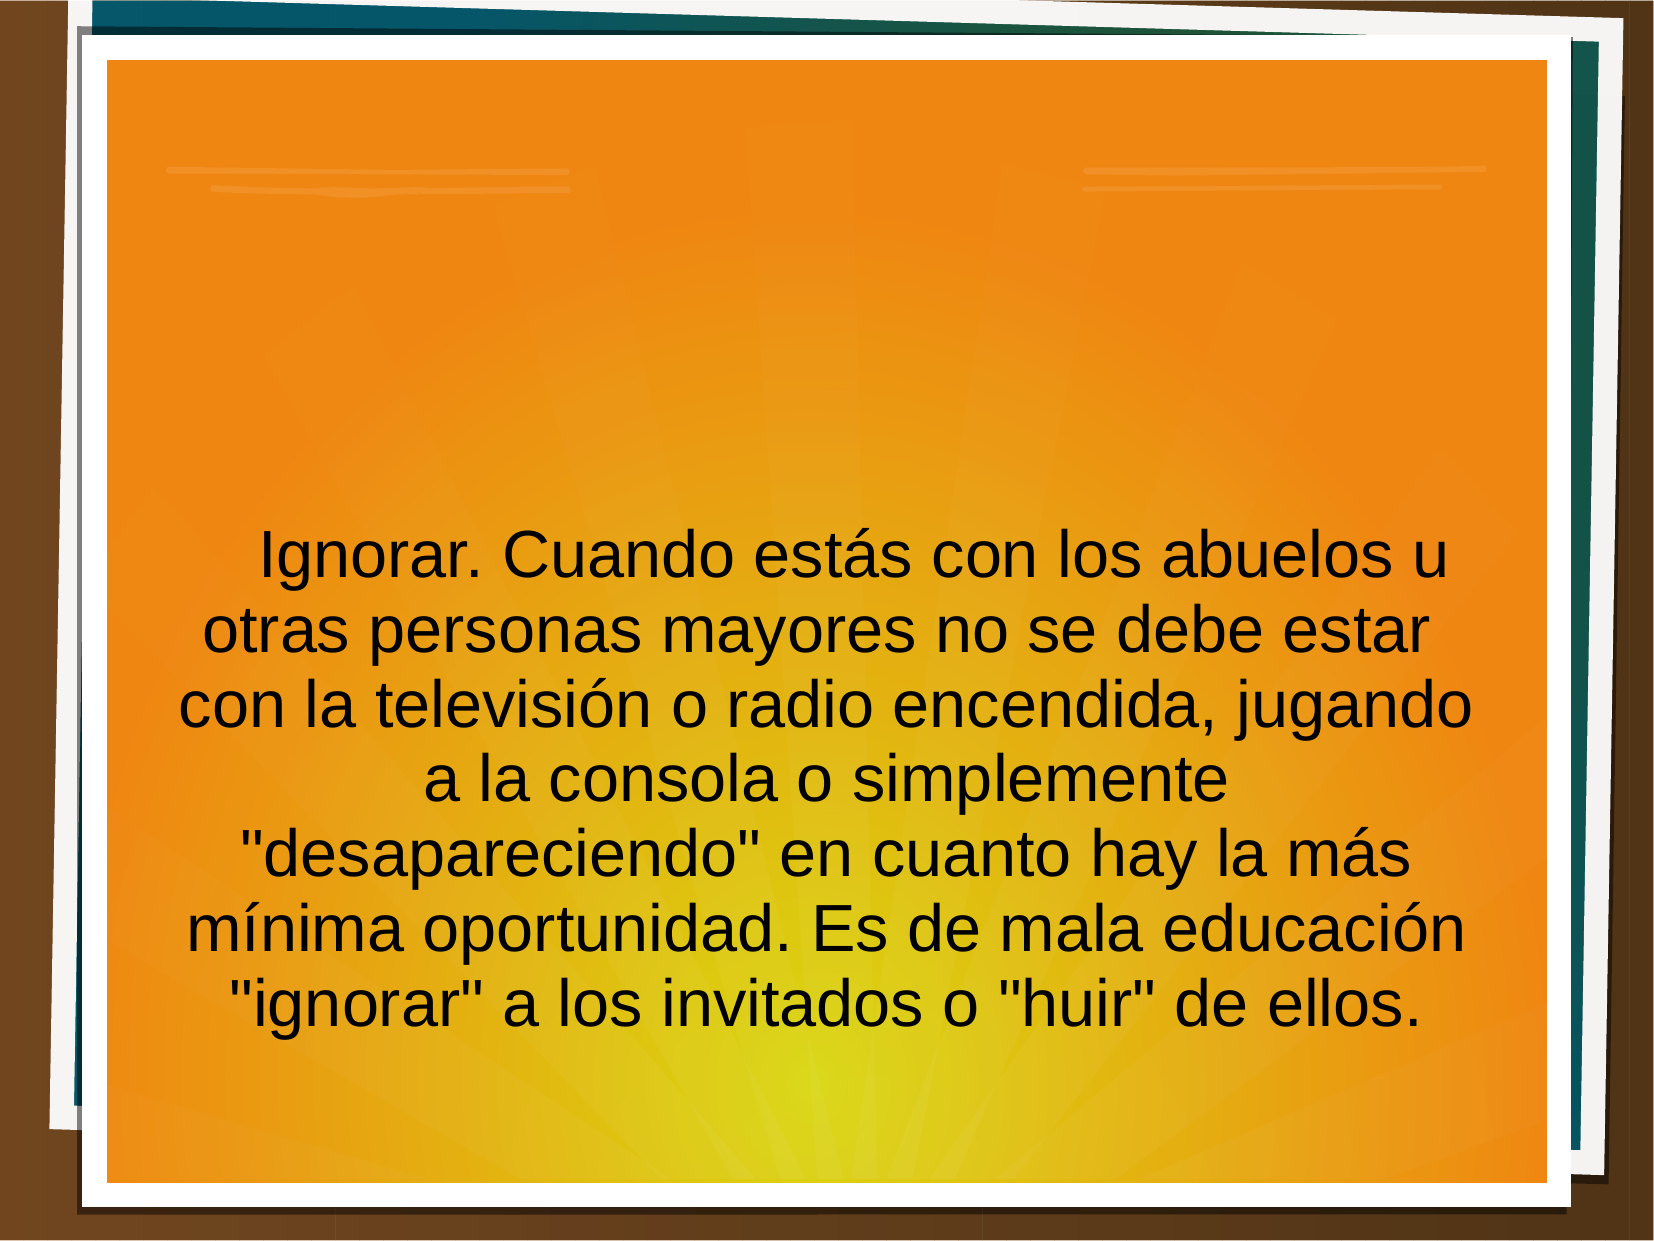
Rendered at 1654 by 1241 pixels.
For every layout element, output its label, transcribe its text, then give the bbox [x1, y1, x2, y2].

subtitle Ignorar. Cuando estás con los abuelos u otras personas mayores no se debe estar con la televisión o radio encendida, jugando a la consola o simplemente "desapareciendo" en cuanto hay la más mínima oportunidad. Es de mala educación "ignorar" a los invitados o "huir" de ellos. [162, 299, 1492, 1241]
